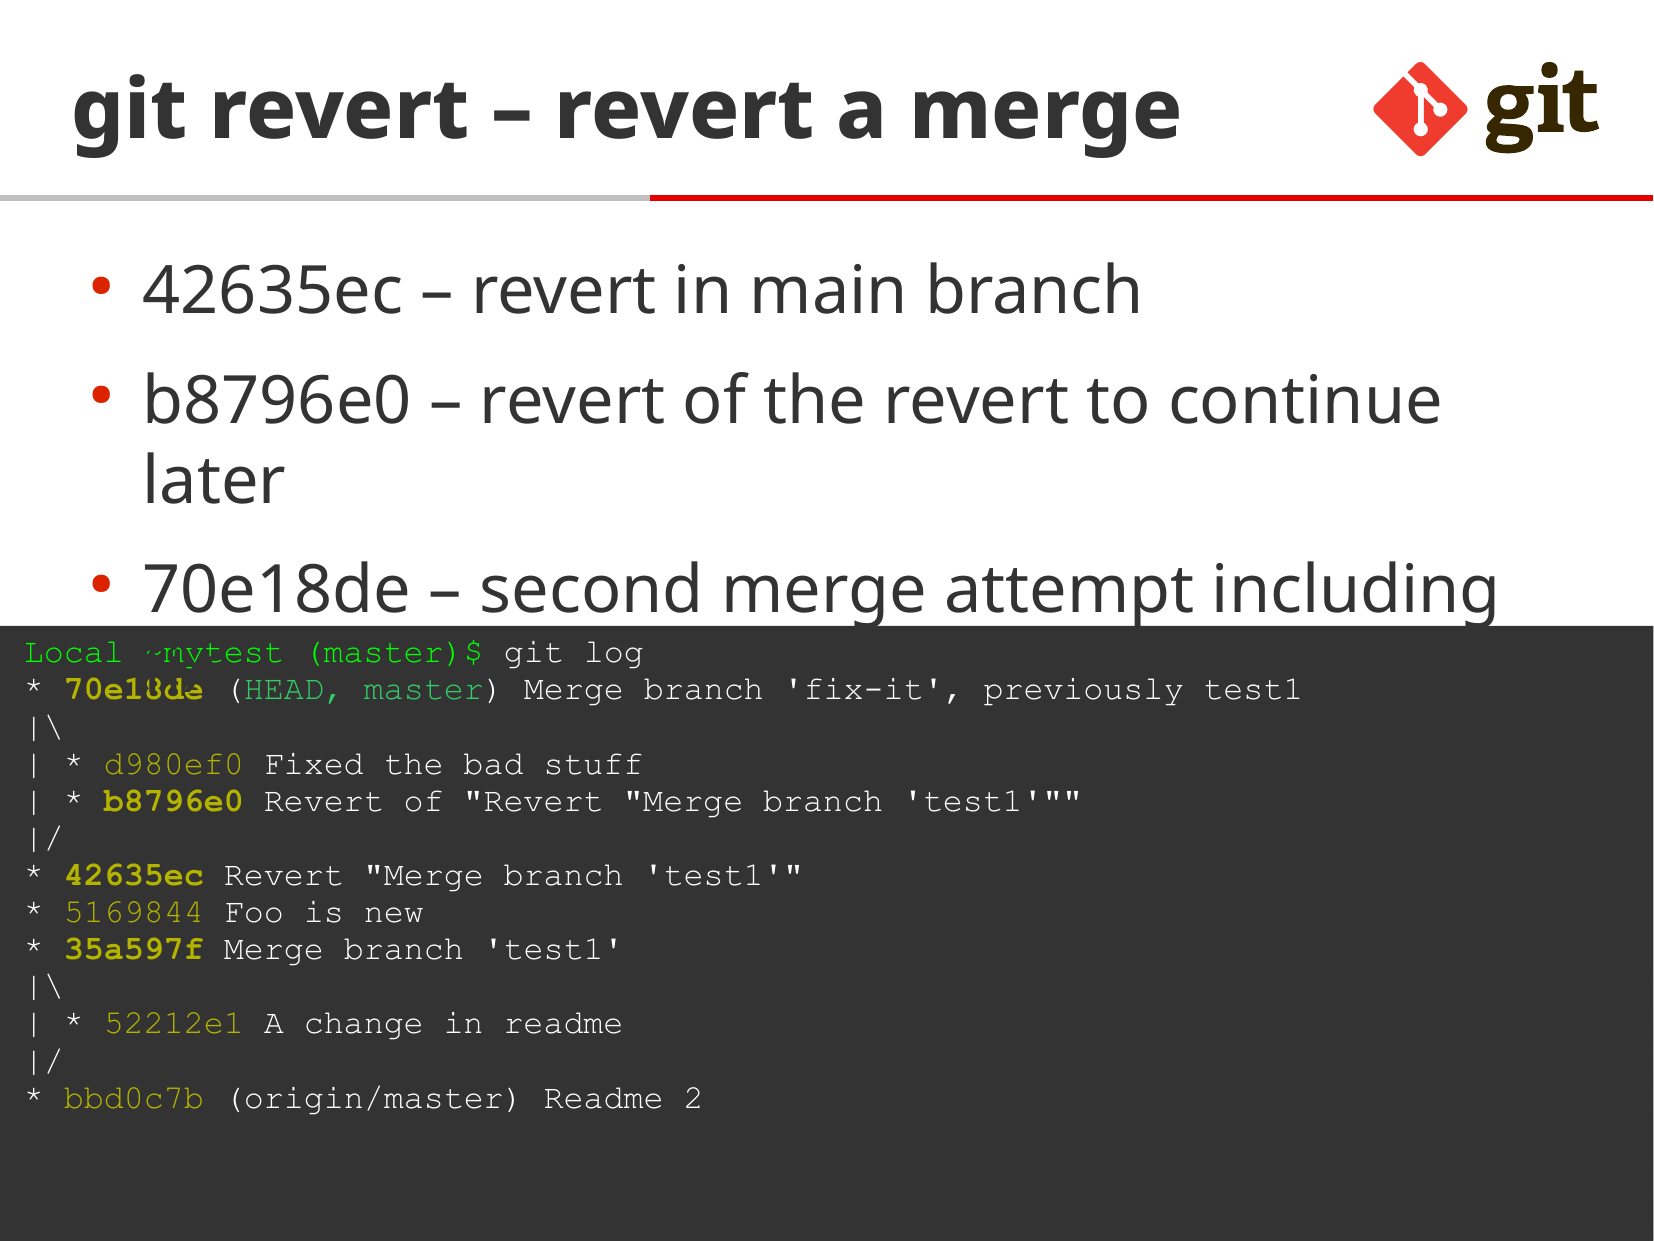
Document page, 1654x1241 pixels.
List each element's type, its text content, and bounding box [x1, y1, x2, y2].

list 42635ec – revert in main branch b8796e0 – revert of the revert to continue later 70e18de – second merge attempt including fix [56, 239, 1595, 554]
text_box Local ~mytest (master)$ git log * 70e18de (HEAD, master) Merge branch 'fix-it', previously test1 |\ | * d980ef0 Fixed the bad stuff | * b8796e0 Revert of "Revert "Merge branch 'test1'"" |/ * 42635ec Revert "Merge branch 'test1'" * 5169844 Foo is new * 35a597f Merge branch 'test1' |\ | * 52212e1 A change in readme |/ * bbd0c7b (origin/master) Readme 2 [0, 625, 1654, 1241]
title git revert – revert a merge [56, 36, 1546, 175]
